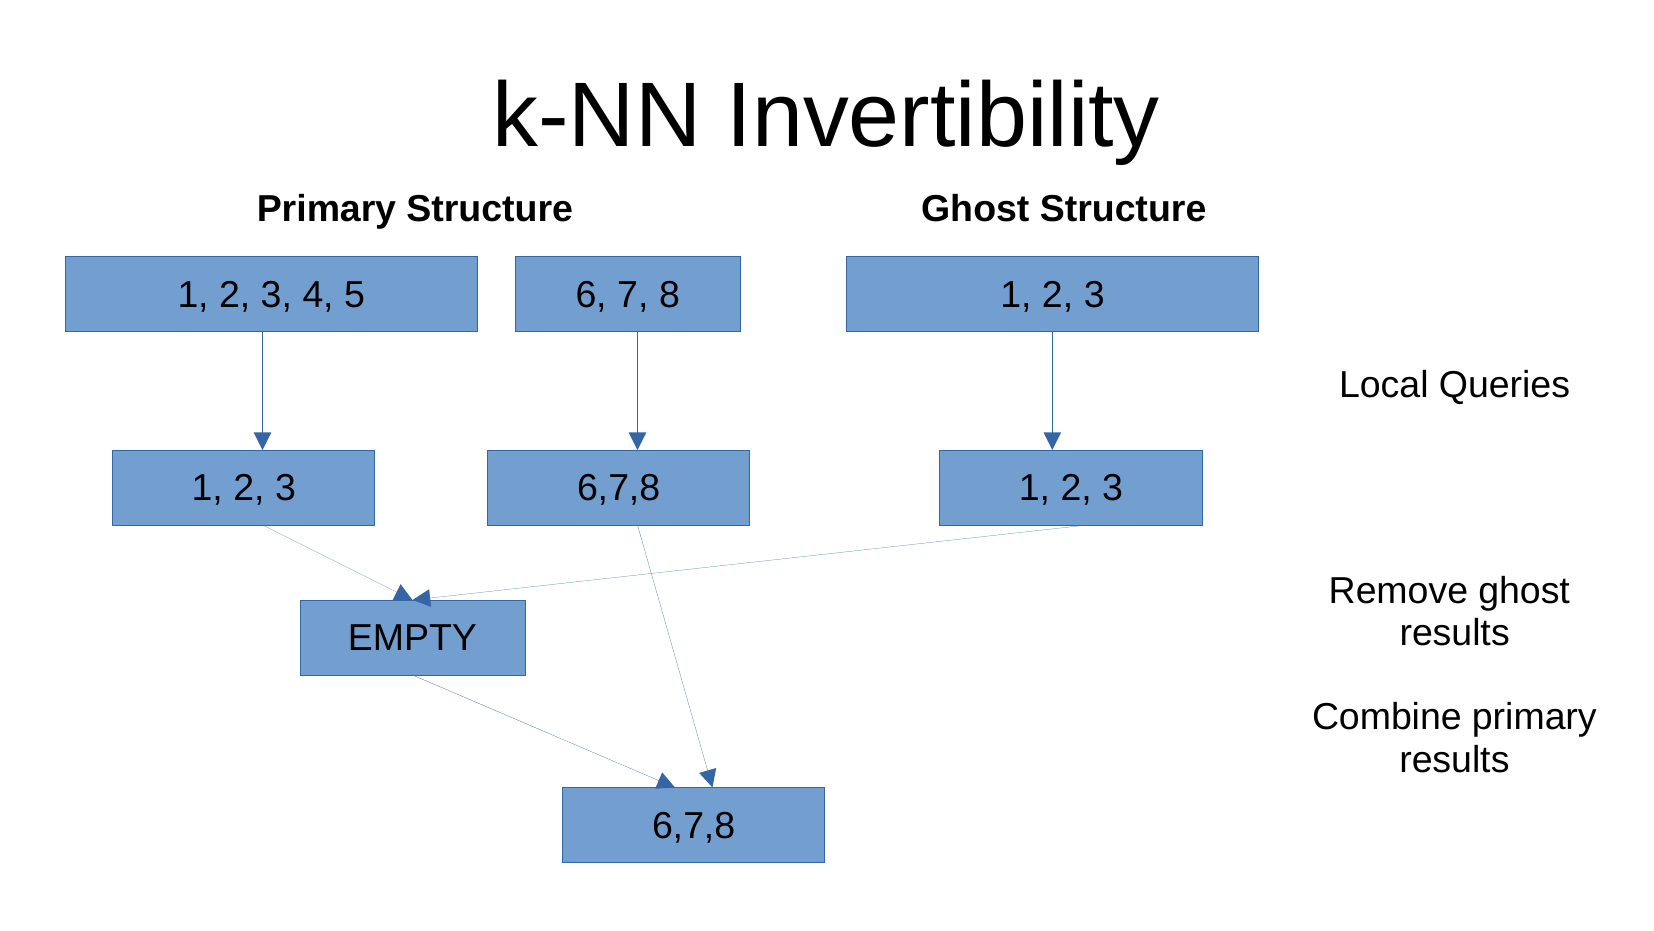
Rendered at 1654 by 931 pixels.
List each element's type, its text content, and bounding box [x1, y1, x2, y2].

text_box EMPTY [300, 600, 526, 676]
text_box Combine primary results [1297, 688, 1613, 788]
text_box 6, 7, 8 [515, 256, 741, 332]
text_box Remove ghost results [1314, 562, 1596, 662]
text_box 1, 2, 3 [939, 450, 1203, 526]
text_box Ghost Structure [906, 180, 1222, 238]
text_box 6,7,8 [487, 450, 750, 526]
text_box 1, 2, 3, 4, 5 [65, 256, 478, 332]
text_box 1, 2, 3 [112, 450, 375, 526]
text_box Primary Structure [242, 180, 589, 238]
text_box Local Queries [1324, 355, 1586, 413]
title k-NN Invertibility [82, 37, 1571, 193]
text_box 1, 2, 3 [846, 256, 1259, 332]
text_box 6,7,8 [562, 787, 825, 863]
